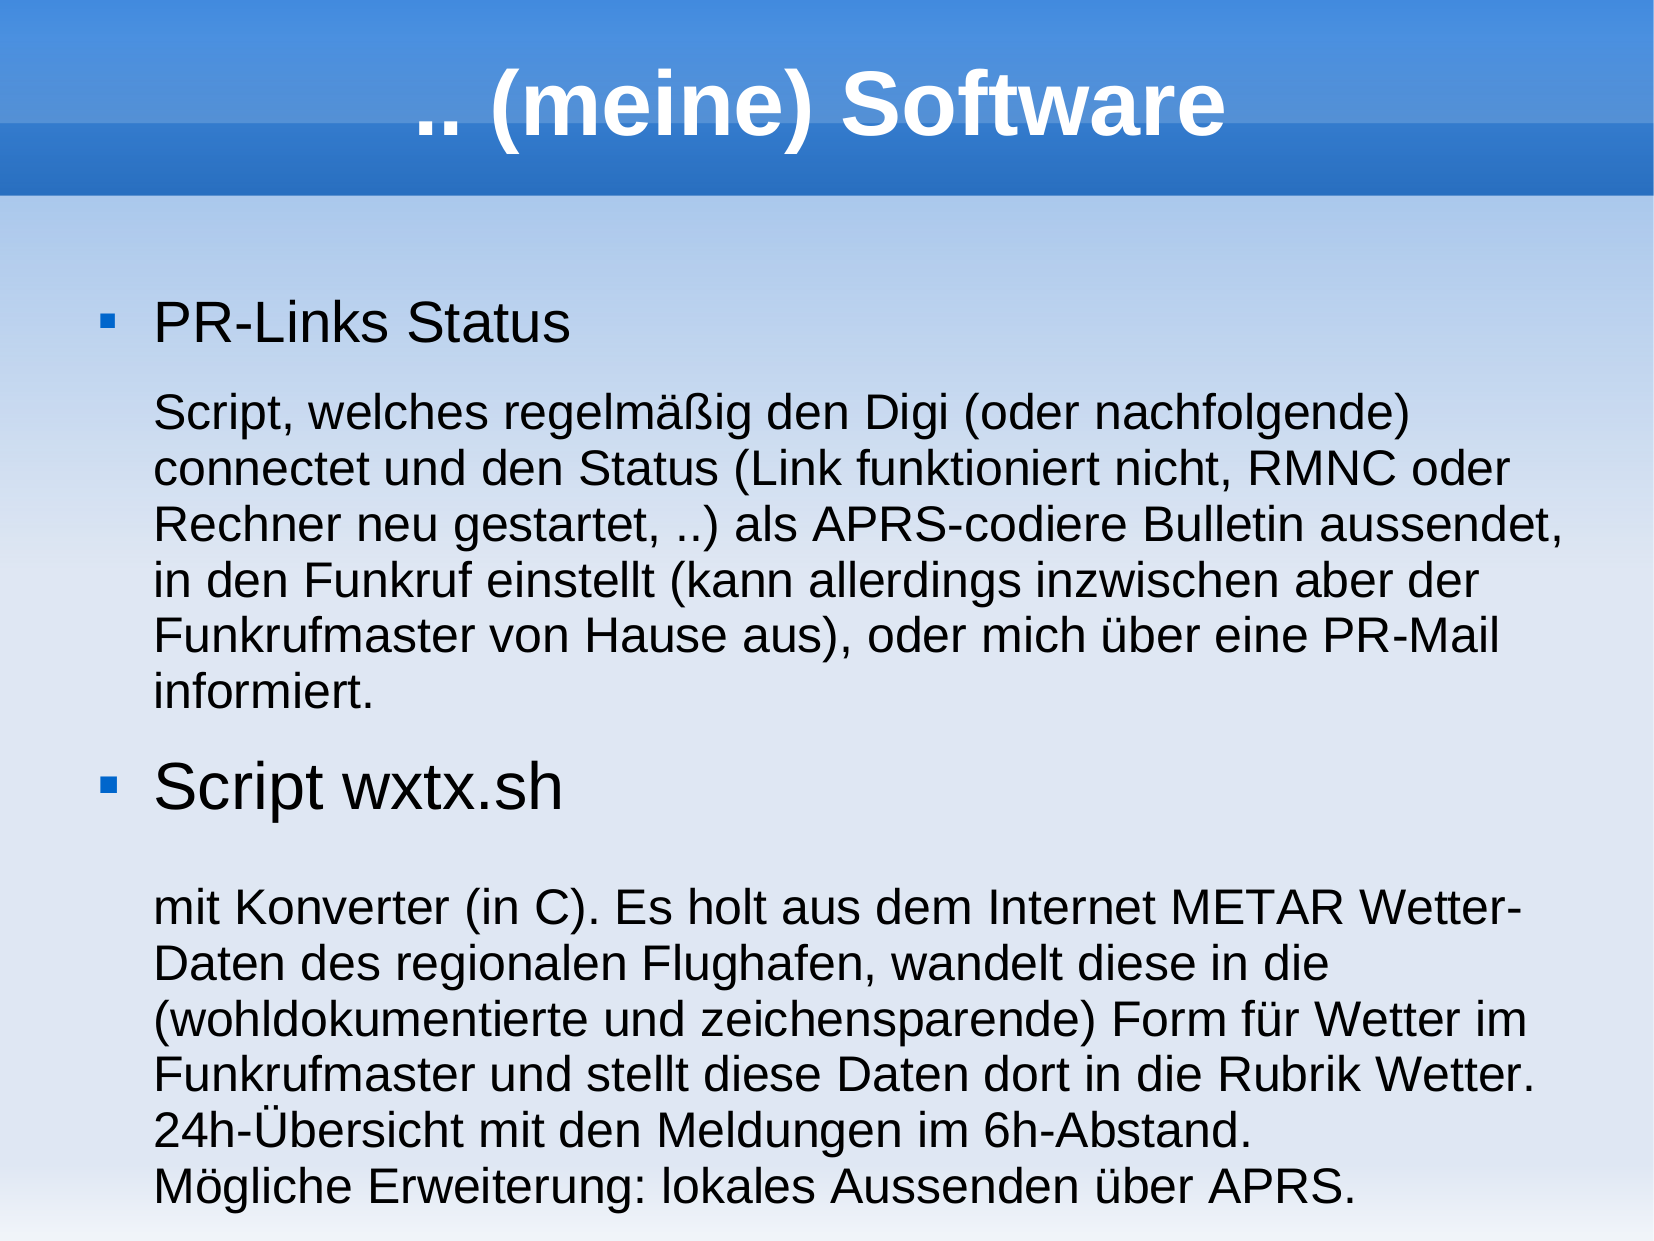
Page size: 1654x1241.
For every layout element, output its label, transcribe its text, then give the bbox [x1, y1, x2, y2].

picture [0, 0, 1654, 1241]
title .. (meine) Software [76, 7, 1565, 200]
list PR-Links Status Script, welches regelmäßig den Digi (oder nachfolgende) connectet und den Status (Link funktioniert nicht, RMNC oder Rechner neu gestartet, ..) als APRS-codiere Bulletin aussendet, in den Funkruf einstellt (kann allerdings inzwischen aber der Funkrufmaster von Hause aus), oder mich über eine PR-Mail informiert. Script wxtx.sh mit Konverter (in C). Es holt aus dem Internet METAR Wetter-Daten des regionalen Flughafen, wandelt diese in die (wohldokumentierte und zeichensparende) Form für Wetter im Funkrufmaster und stellt diese Daten dort in die Rubrik Wetter. 24h-Übersicht mit den Meldungen im 6h-Abstand. Mögliche Erweiterung: lokales Aussenden über APRS. [82, 290, 1571, 1241]
